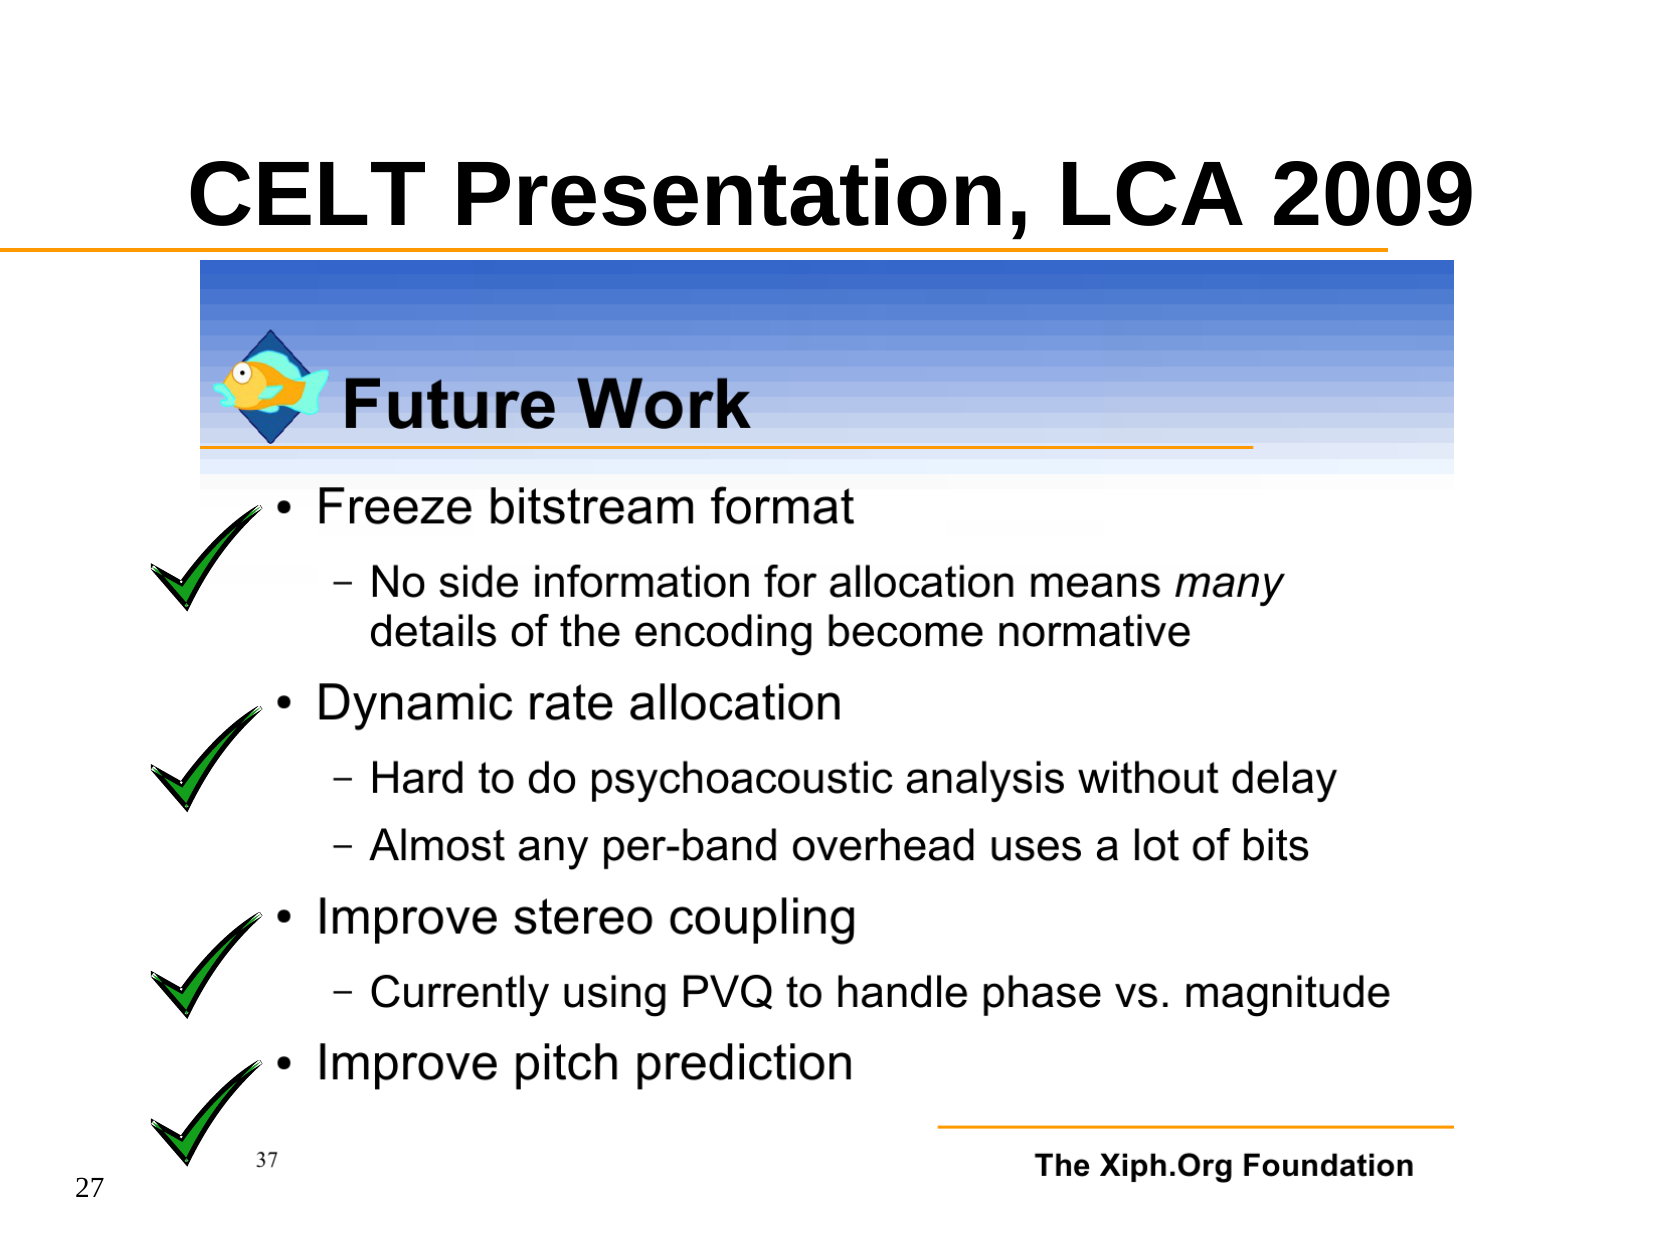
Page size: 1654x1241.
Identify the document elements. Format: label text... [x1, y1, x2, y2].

title CELT Presentation, LCA 2009 [187, 37, 1571, 245]
picture [150, 260, 1454, 1198]
